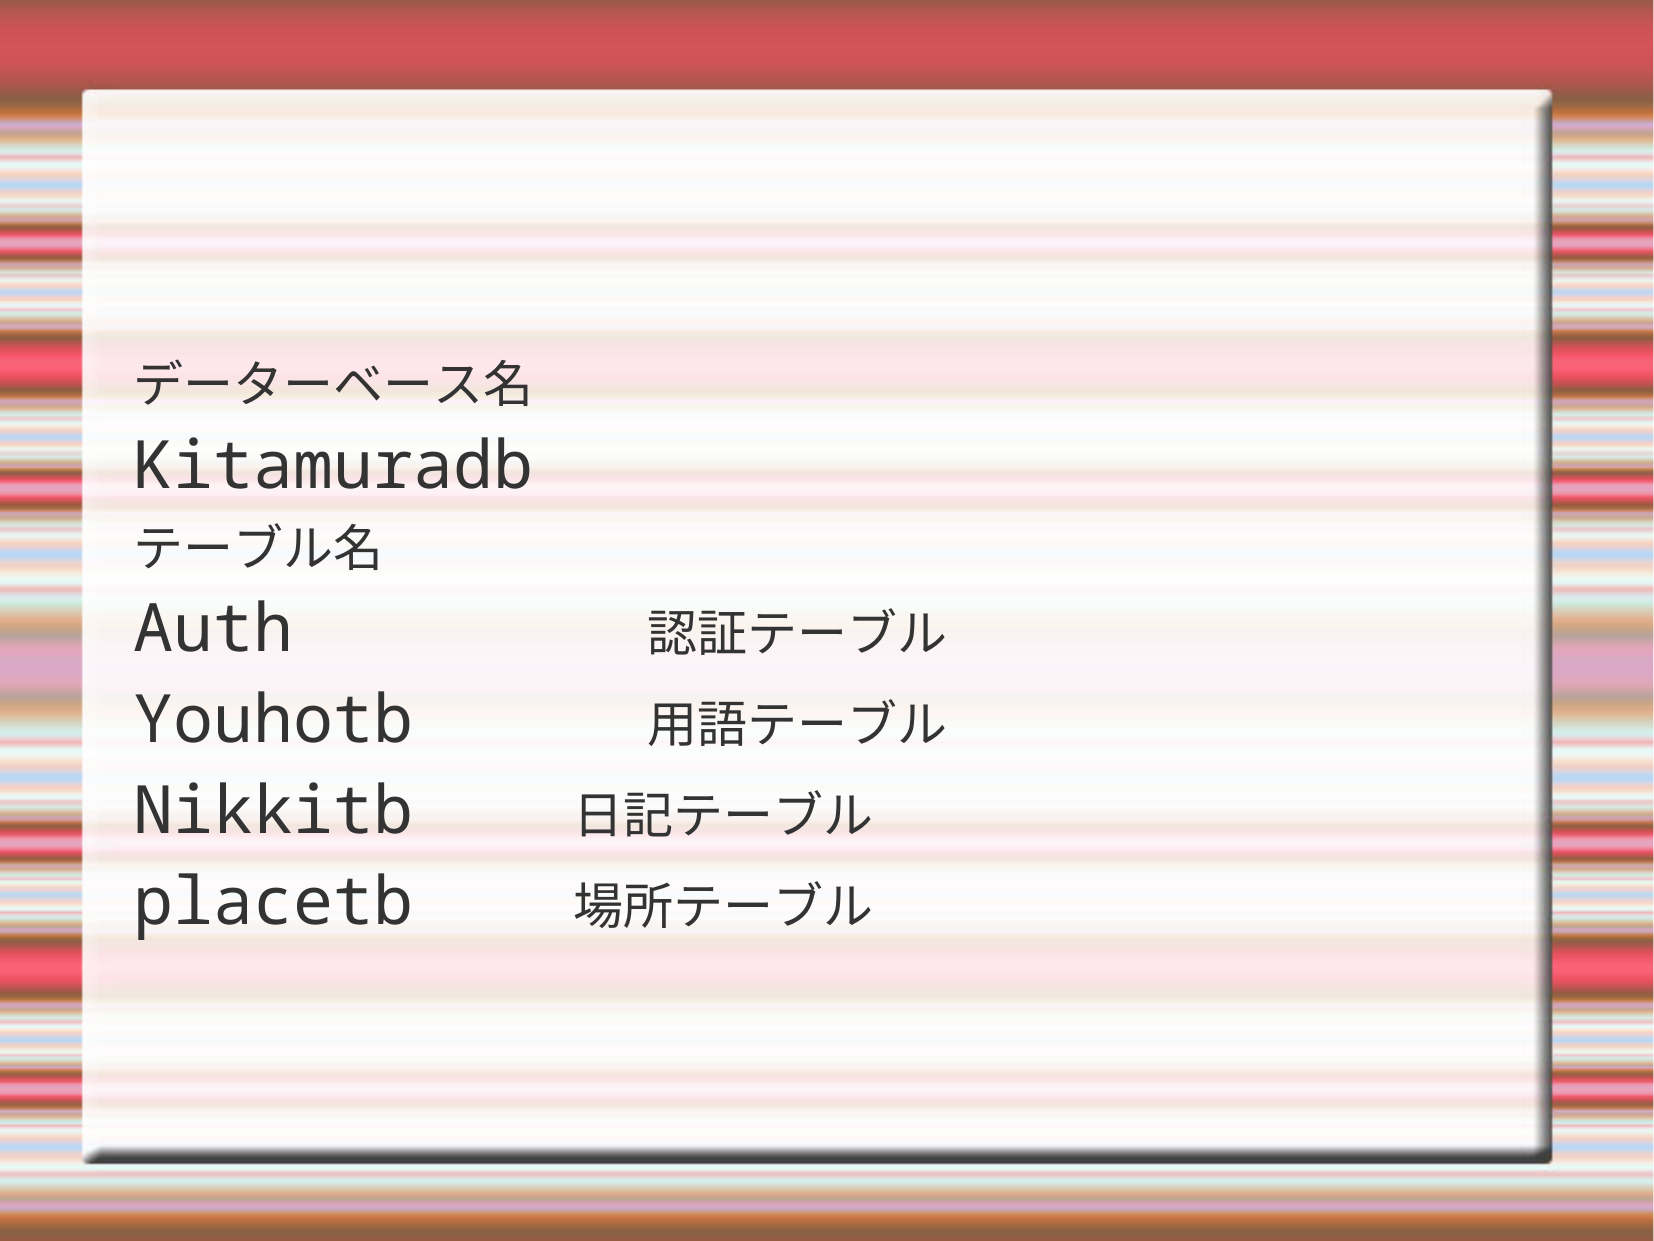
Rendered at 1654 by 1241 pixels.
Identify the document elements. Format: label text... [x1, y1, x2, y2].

list データーベース名 Kitamuradb テーブル名 Auth 認証テーブル Youhotb 用語テーブル Nikkitb 日記テーブル placetb 場所テーブル [121, 344, 1534, 1127]
picture [0, 0, 1654, 1241]
